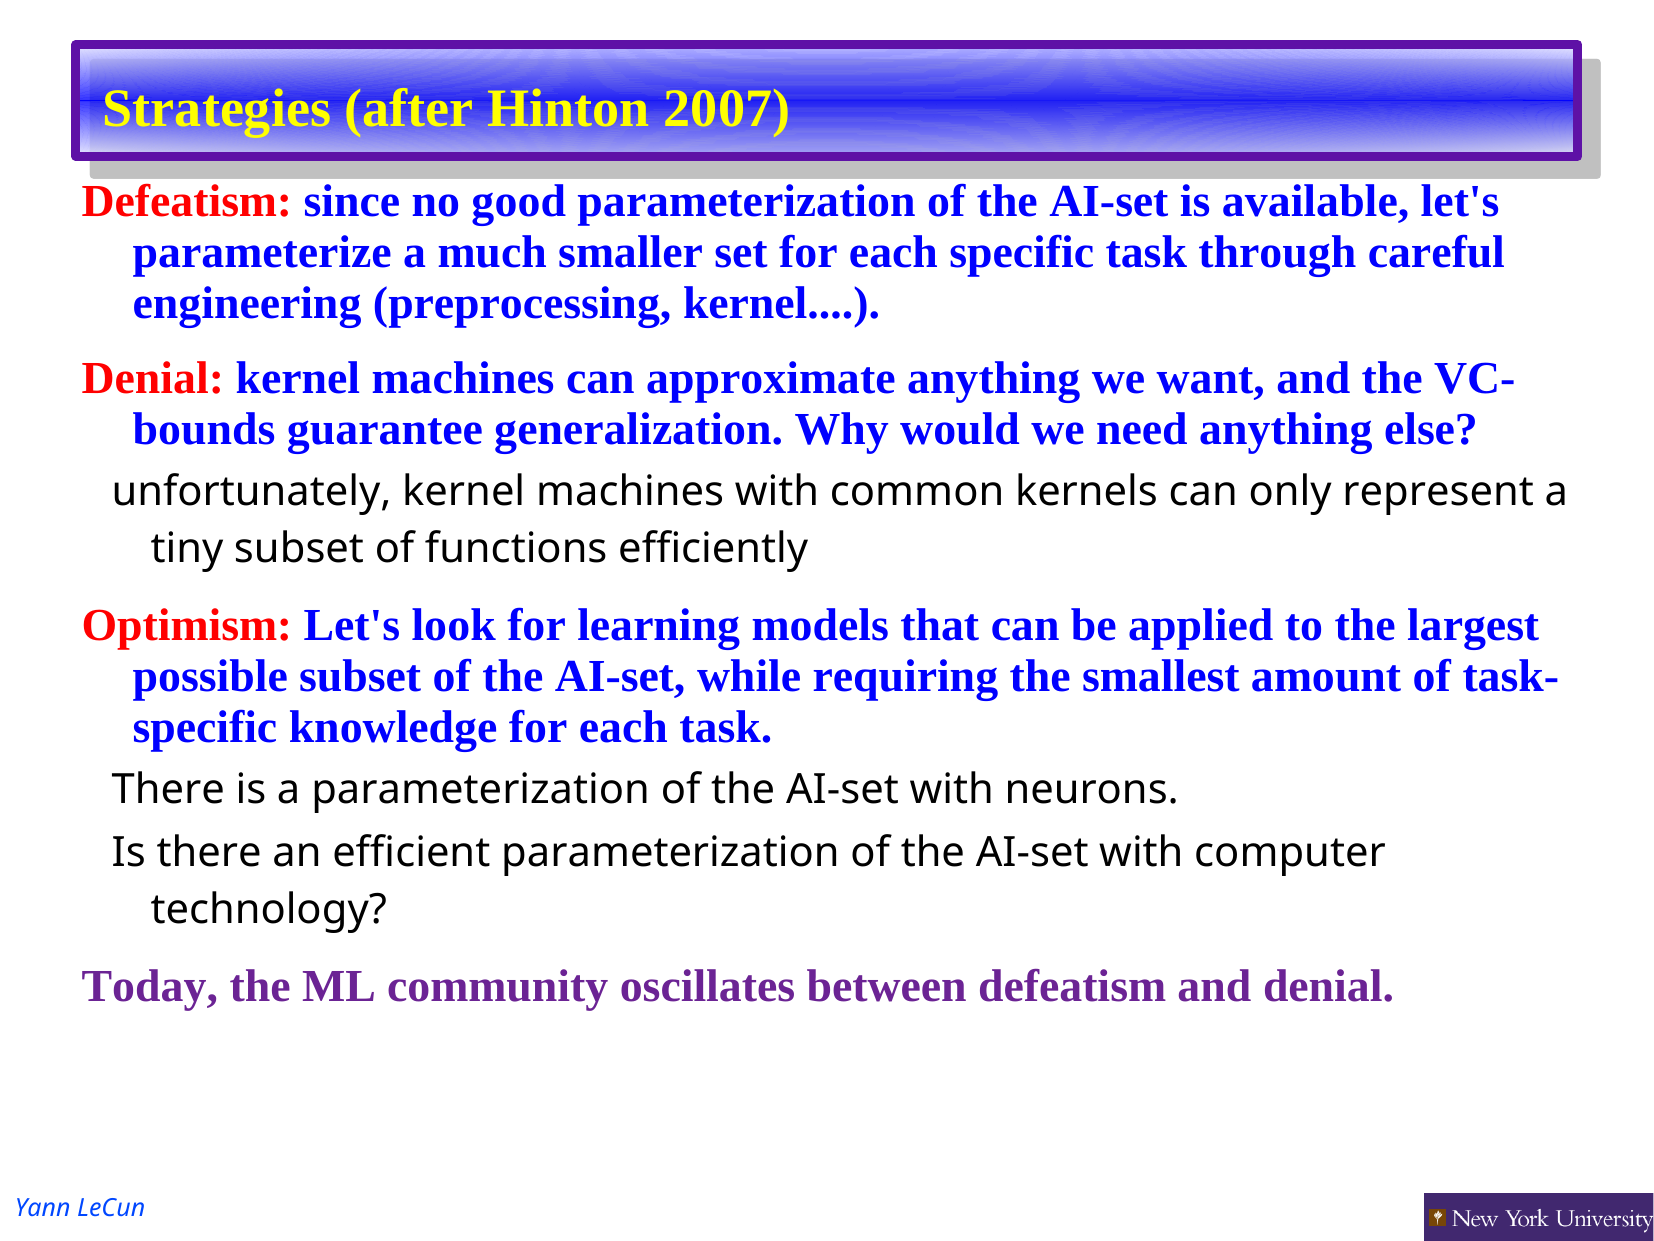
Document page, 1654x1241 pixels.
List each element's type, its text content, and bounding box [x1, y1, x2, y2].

list Defeatism: since no good parameterization of the AI-set is available, let's parameterize a much smaller set for each specific task through careful engineering (preprocessing, kernel....). Denial: kernel machines can approximate anything we want, and the VC-bounds guarantee generalization. Why would we need anything else? unfortunately, kernel machines with common kernels can only represent a tiny subset of functions efficiently Optimism: Let's look for learning models that can be applied to the largest possible subset of the AI-set, while requiring the smallest amount of task-specific knowledge for each task. There is a parameterization of the AI-set with neurons. Is there an efficient parameterization of the AI-set with computer technology? Today, the ML community oscillates between defeatism and denial. [81, 176, 1576, 1171]
picture [1424, 1193, 1654, 1241]
title Strategies (after Hinton 2007) [75, 44, 1578, 157]
